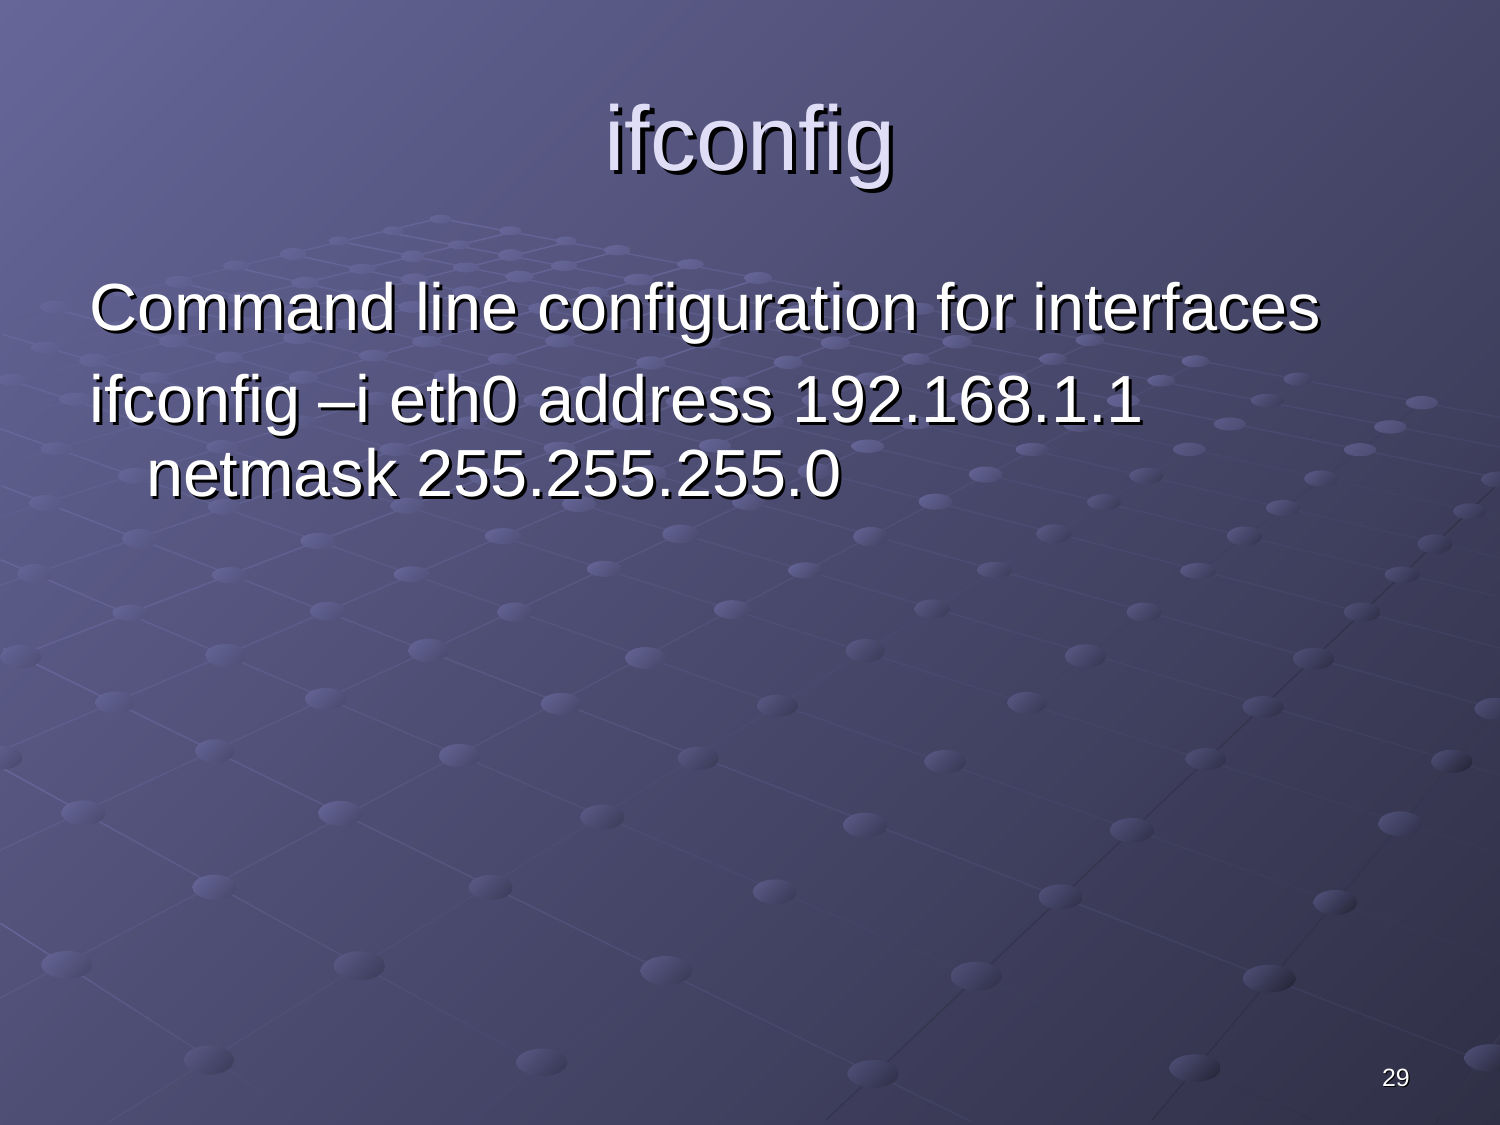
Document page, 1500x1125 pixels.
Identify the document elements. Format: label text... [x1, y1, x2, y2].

list Command line configuration for interfaces ifconfig –i eth0 address 192.168.1.1 netmask 255.255.255.0 [75, 262, 1426, 1007]
title ifconfig [75, 45, 1426, 233]
